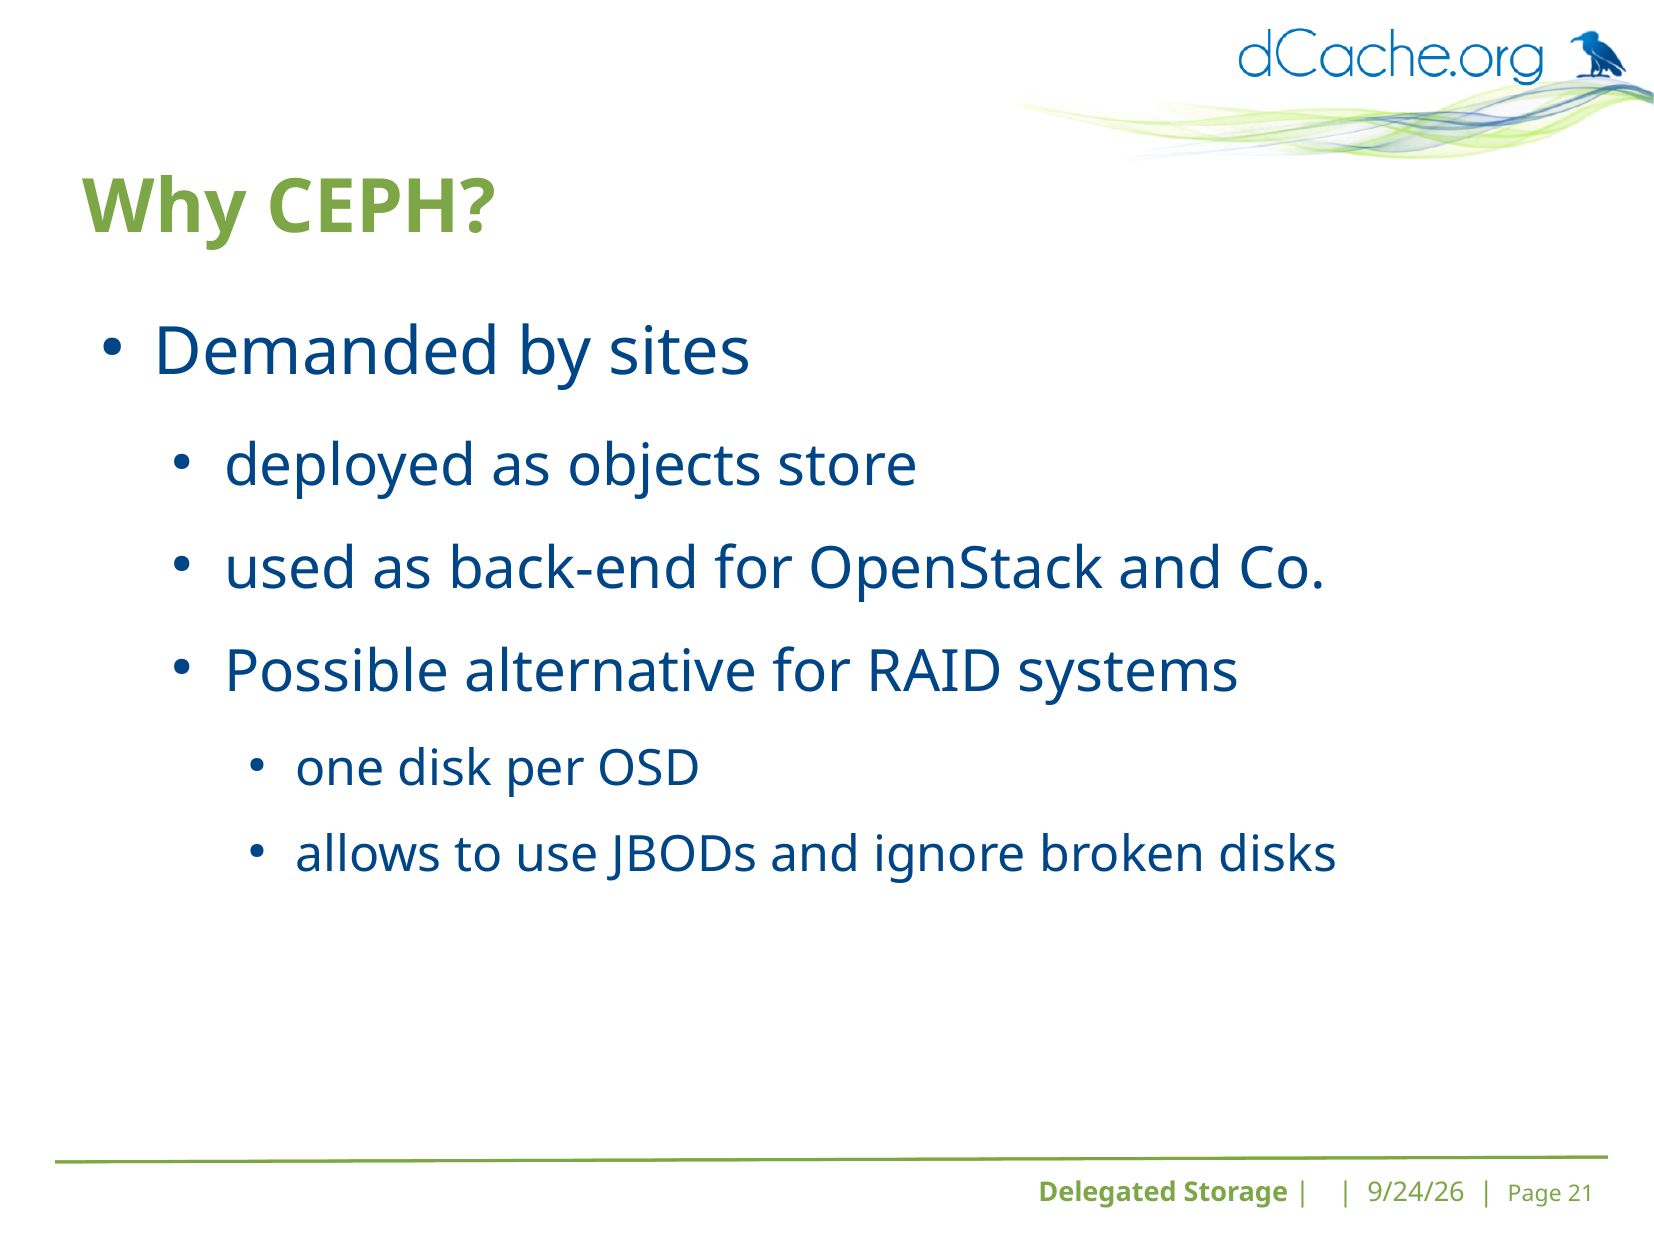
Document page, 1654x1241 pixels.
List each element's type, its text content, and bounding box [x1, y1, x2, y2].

picture [956, 16, 1654, 169]
list Demanded by sites deployed as objects store used as back-end for OpenStack and Co. Possible alternative for RAID systems one disk per OSD allows to use JBODs and ignore broken disks [82, 302, 1571, 1023]
title Why CEPH? [82, 155, 1605, 252]
